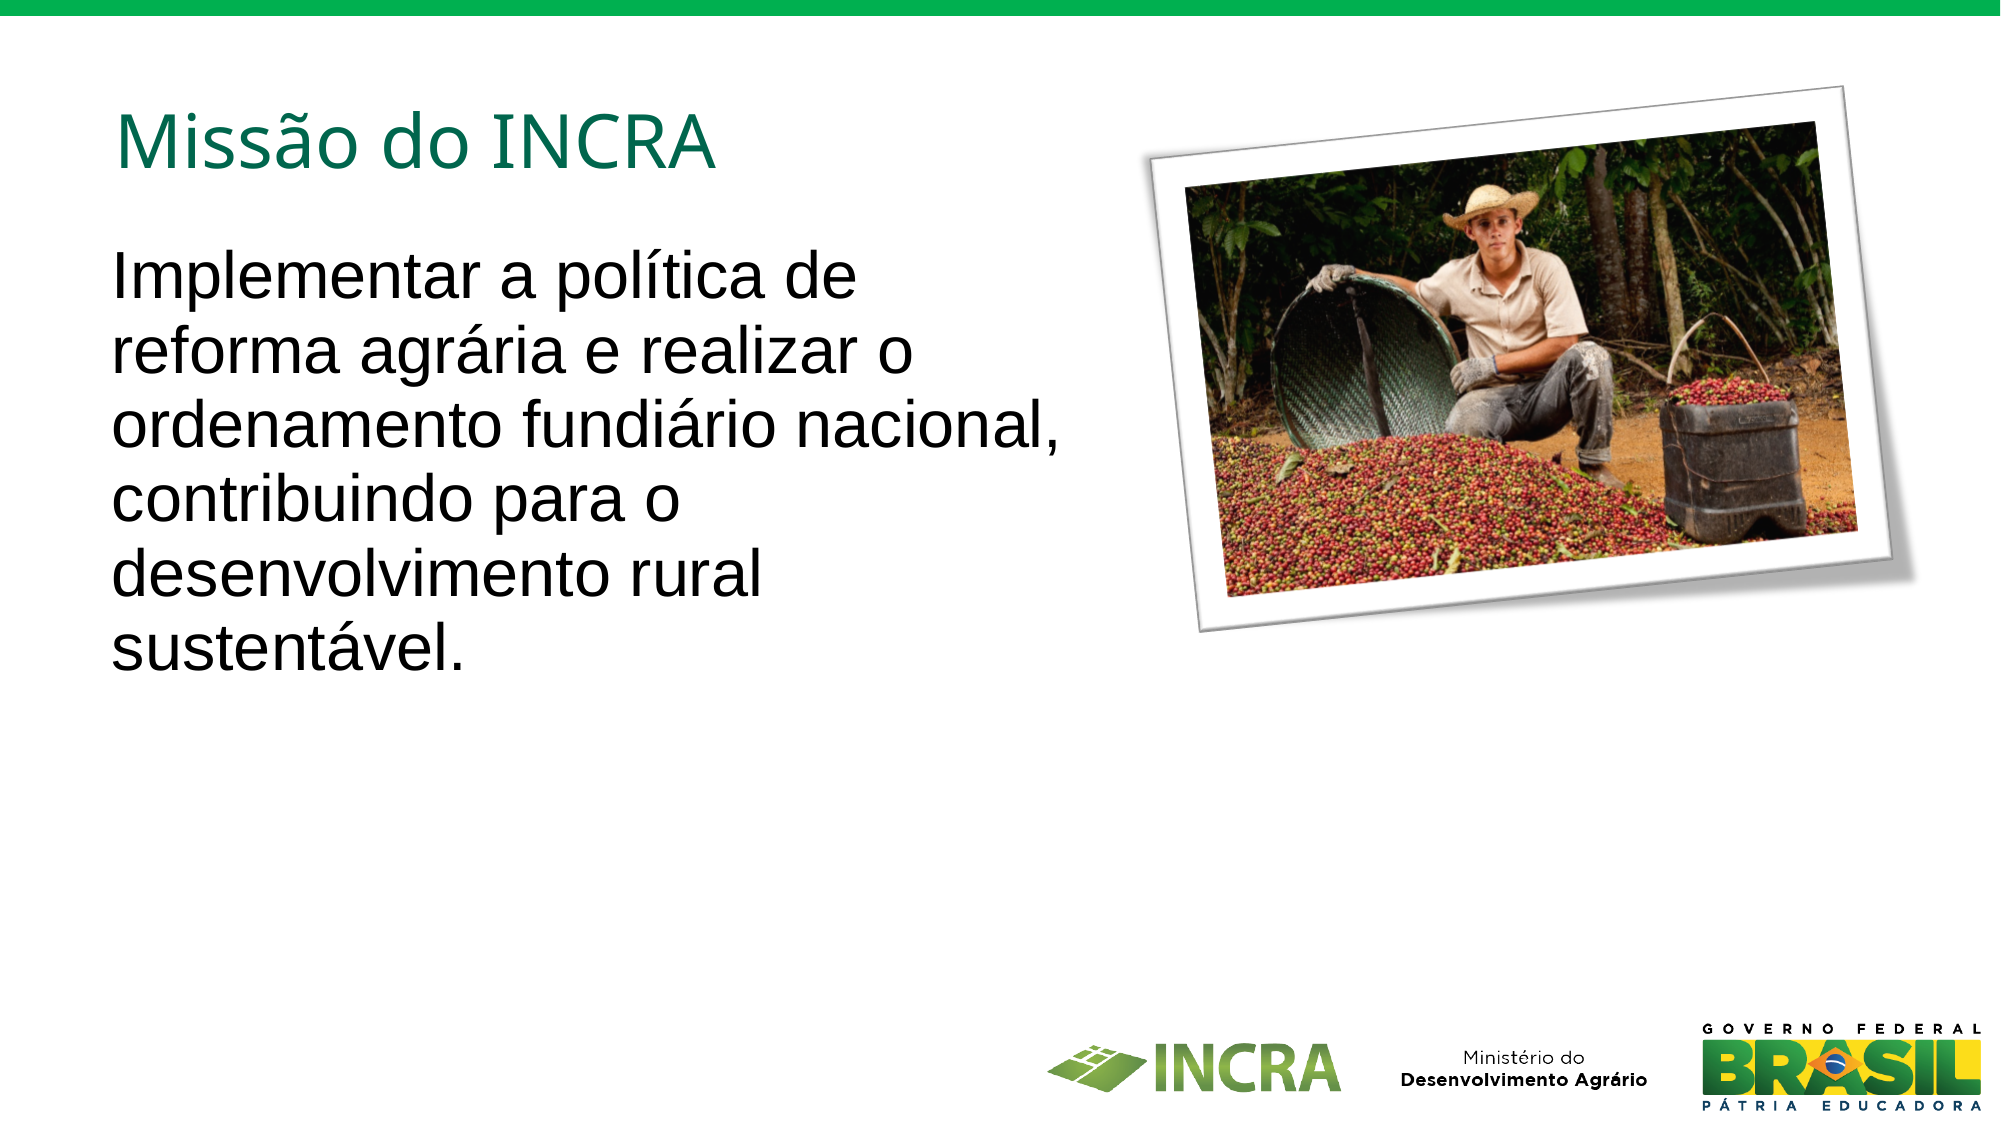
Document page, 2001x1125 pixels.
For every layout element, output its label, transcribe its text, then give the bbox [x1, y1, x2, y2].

text_box Missão do INCRA [99, 21, 1900, 257]
picture [1047, 1023, 1981, 1111]
text_box Implementar a política de reforma agrária e realizar o ordenamento fundiário nacional, contribuindo para o desenvolvimento rural sustentável. [96, 231, 1097, 694]
picture [1129, 66, 1929, 671]
